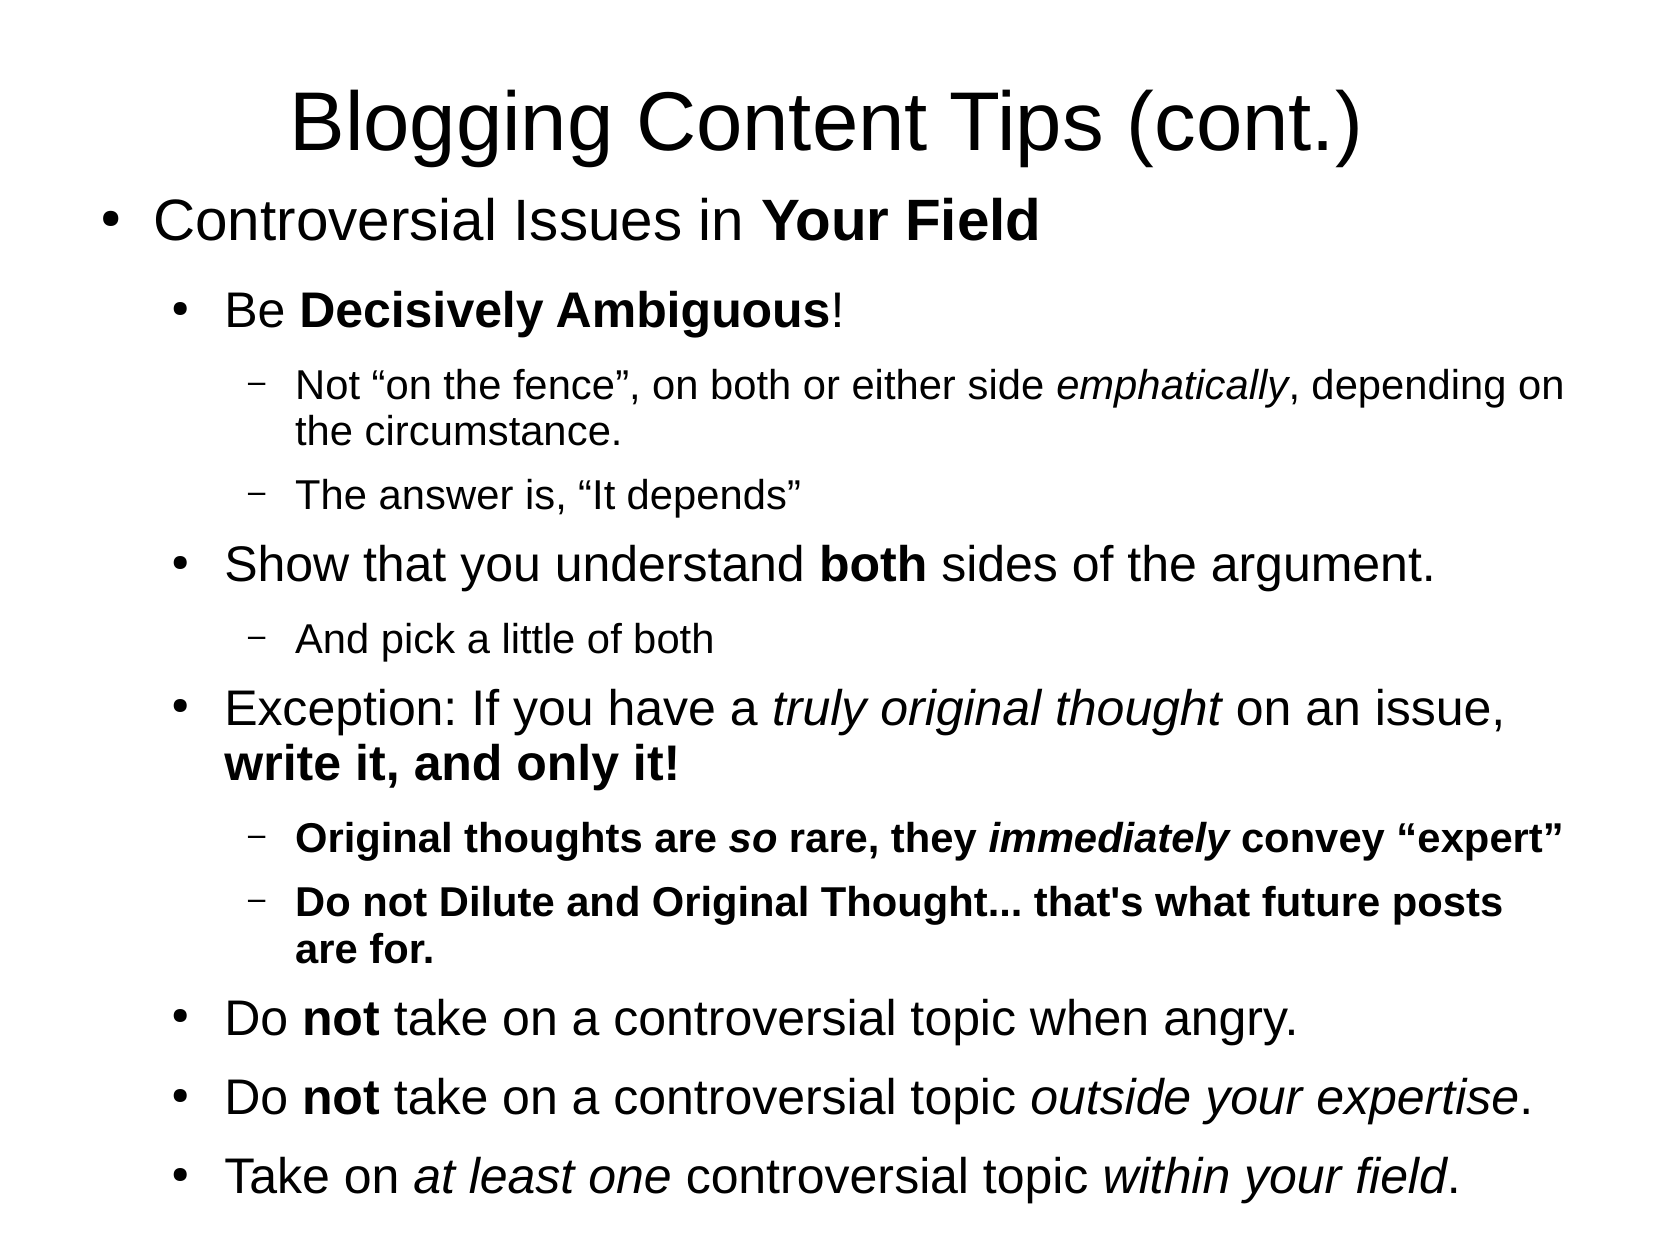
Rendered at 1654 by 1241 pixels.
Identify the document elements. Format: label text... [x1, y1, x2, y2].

list Controversial Issues in Your Field Be Decisively Ambiguous! Not “on the fence”, on both or either side emphatically, depending on the circumstance. The answer is, “It depends” Show that you understand both sides of the argument. And pick a little of both Exception: If you have a truly original thought on an issue, write it, and only it! Original thoughts are so rare, they immediately convey “expert” Do not Dilute and Original Thought... that's what future posts are for. Do not take on a controversial topic when angry. Do not take on a controversial topic outside your expertise. Take on at least one controversial topic within your field. [82, 187, 1571, 1201]
title Blogging Content Tips (cont.) [82, 56, 1571, 187]
